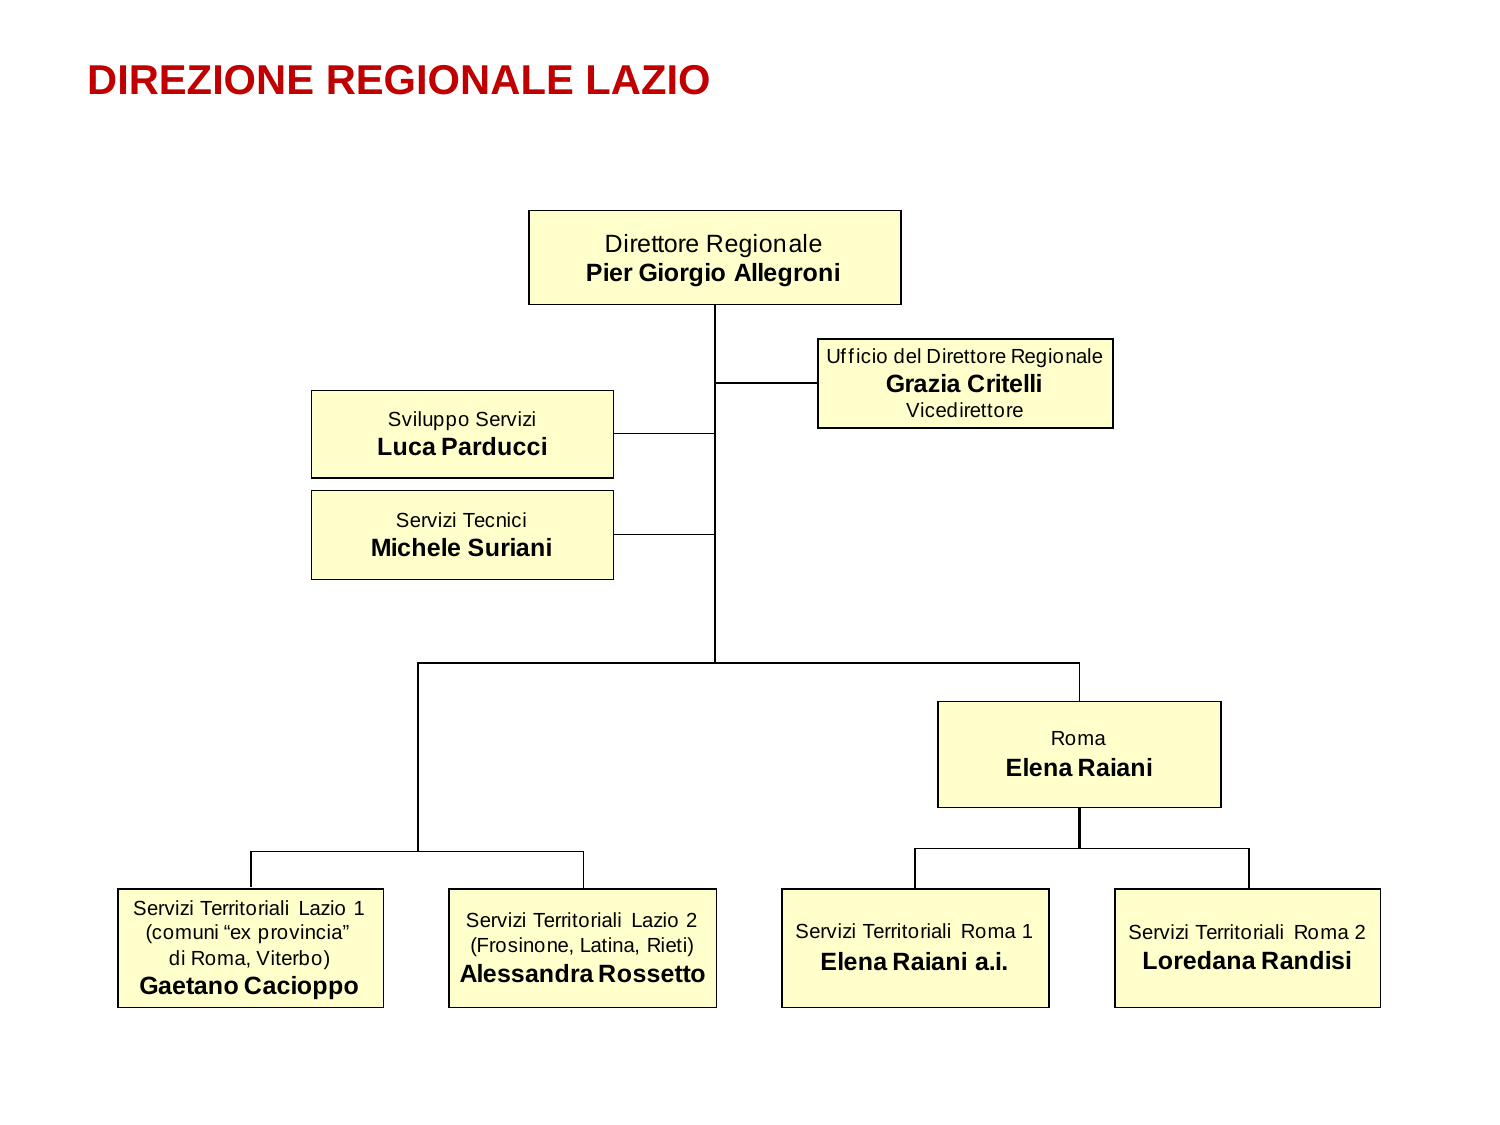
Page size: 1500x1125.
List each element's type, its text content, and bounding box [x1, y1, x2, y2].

title DIREZIONE REGIONALE LAZIO [72, 45, 1462, 128]
picture [115, 208, 1385, 1009]
